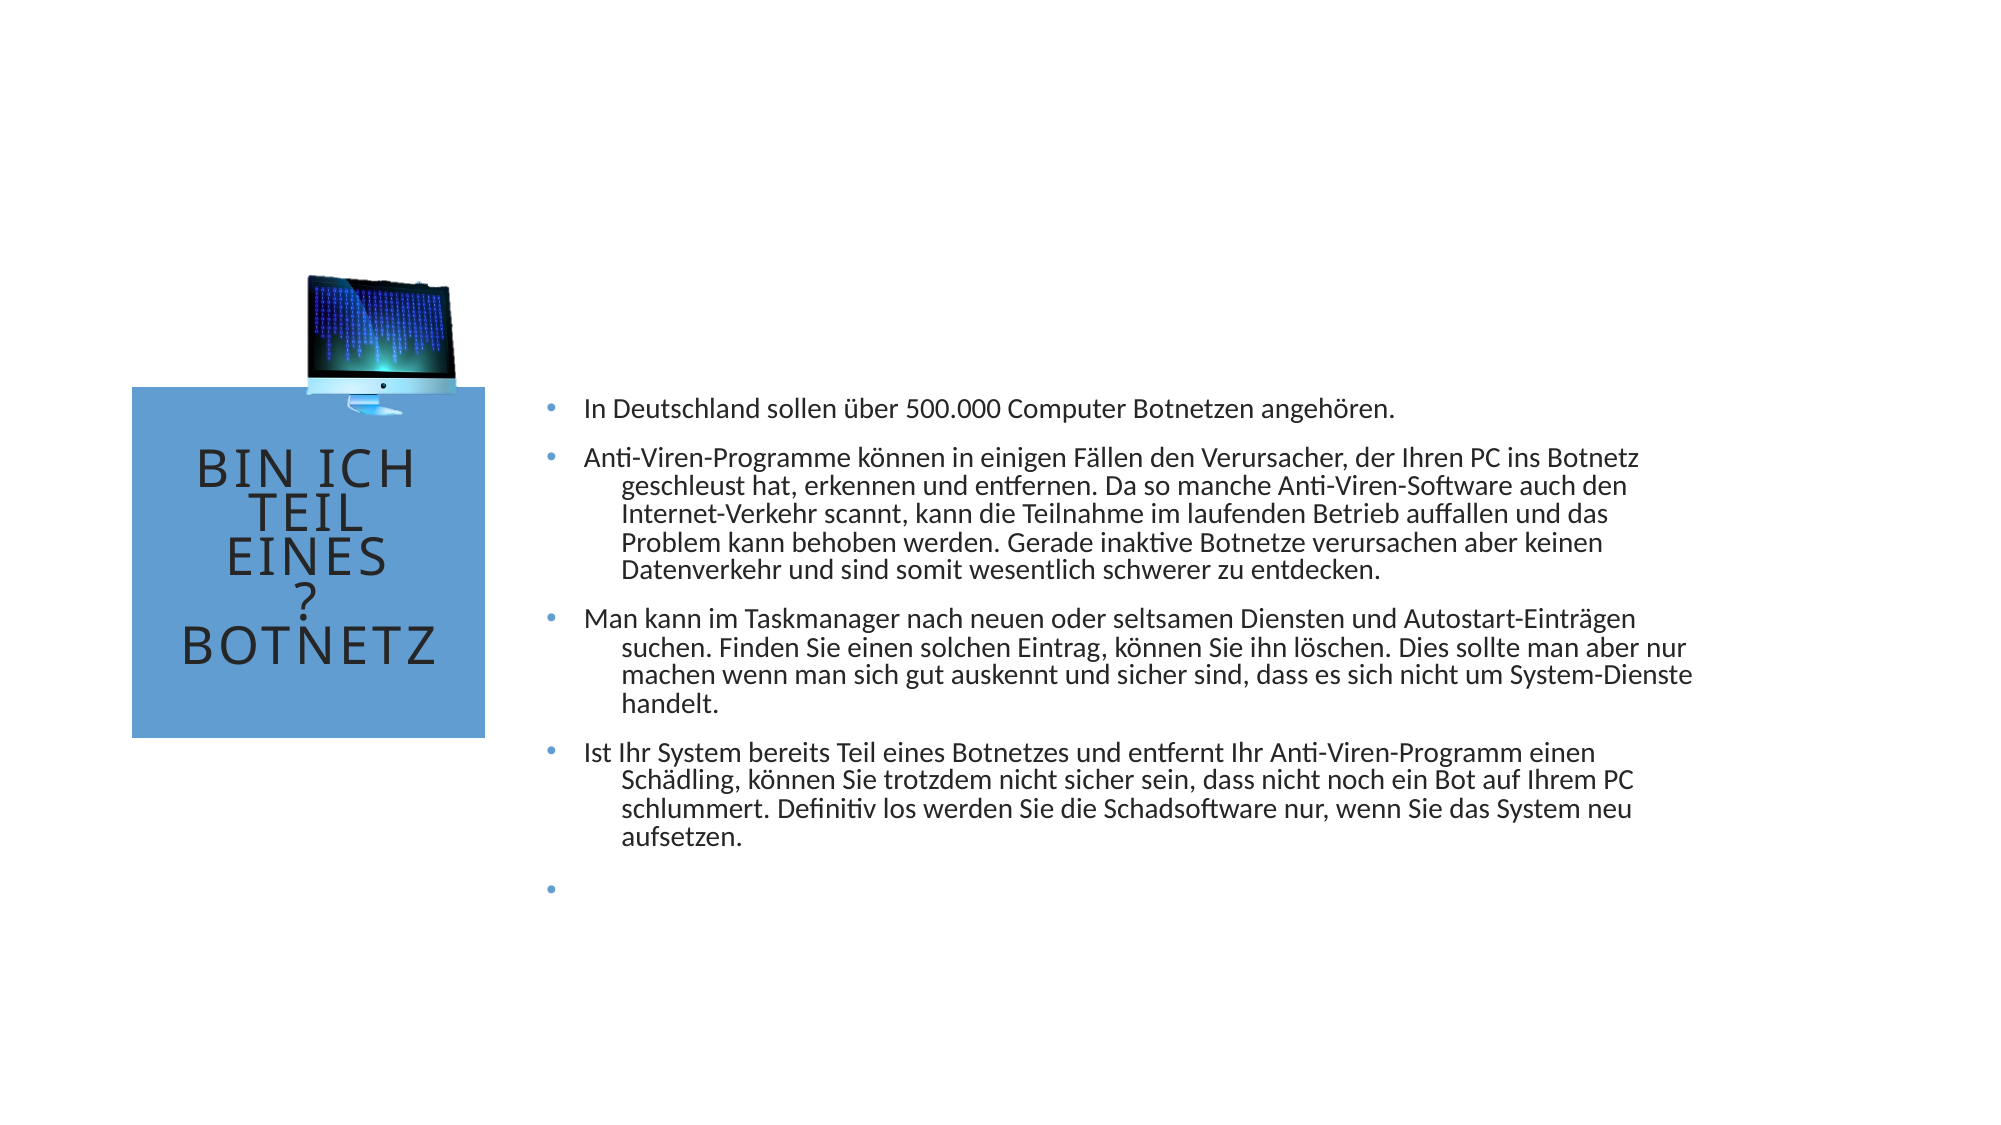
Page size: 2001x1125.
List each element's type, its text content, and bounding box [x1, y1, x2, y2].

picture [264, 42, 836, 446]
text_box Bin ich teil eines ? botnetz [147, 403, 469, 722]
list In Deutschland sollen über 500.000 Computer Botnetzen angehören. Anti-Viren-Programme können in einigen Fällen den Verursacher, der Ihren PC ins Botnetz geschleust hat, erkennen und entfernen. Da so manche Anti-Viren-Software auch den Internet-Verkehr scannt, kann die Teilnahme im laufenden Betrieb auffallen und das Problem kann behoben werden. Gerade inaktive Botnetze verursachen aber keinen Datenverkehr und sind somit wesentlich schwerer zu entdecken. Man kann im Taskmanager nach neuen oder seltsamen Diensten und Autostart-Einträgen suchen. Finden Sie einen solchen Eintrag, können Sie ihn löschen. Dies sollte man aber nur machen wenn man sich gut auskennt und sicher sind, dass es sich nicht um System-Dienste handelt. Ist Ihr System bereits Teil eines Botnetzes und entfernt Ihr Anti-Viren-Programm einen Schädling, können Sie trotzdem nicht sicher sein, dass nicht noch ein Bot auf Ihrem PC schlummert. Definitiv los werden Sie die Schadsoftware nur, wenn Sie das System neu aufsetzen. [531, 265, 1714, 1037]
